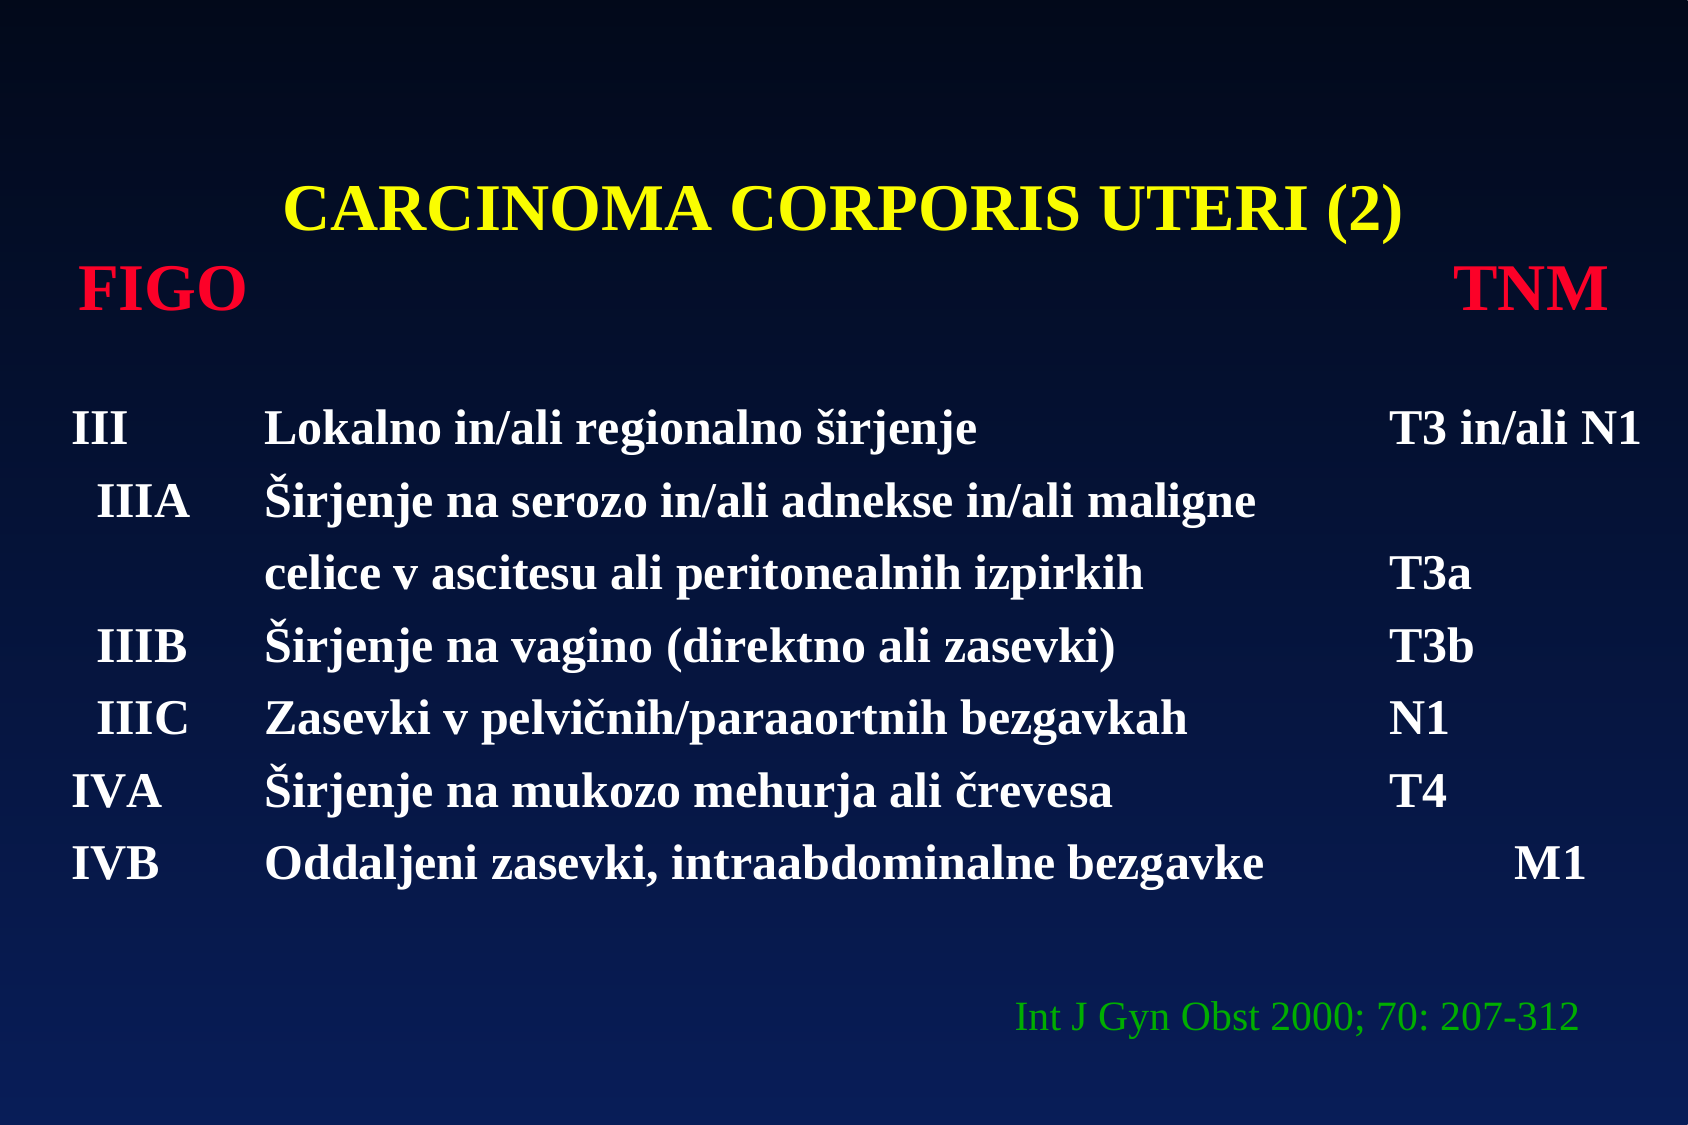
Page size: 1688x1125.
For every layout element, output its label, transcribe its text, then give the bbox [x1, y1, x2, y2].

title CARCINOMA CORPORIS UTERI (2) FIGO TNM [0, 124, 1688, 363]
list III Lokalno in/ali regionalno širjenje T3 in/ali N1 IIIA Širjenje na serozo in/ali adnekse in/ali maligne celice v ascitesu ali peritonealnih izpirkih T3a IIIB Širjenje na vagino (direktno ali zasevki) T3b IIIC Zasevki v pelvičnih/paraaortnih bezgavkah N1 IVA Širjenje na mukozo mehurja ali črevesa T4 IVB Oddaljeni zasevki, intraabdominalne bezgavke M1 Int J Gyn Obst 2000; 70: 207-312 [0, 387, 1688, 1088]
